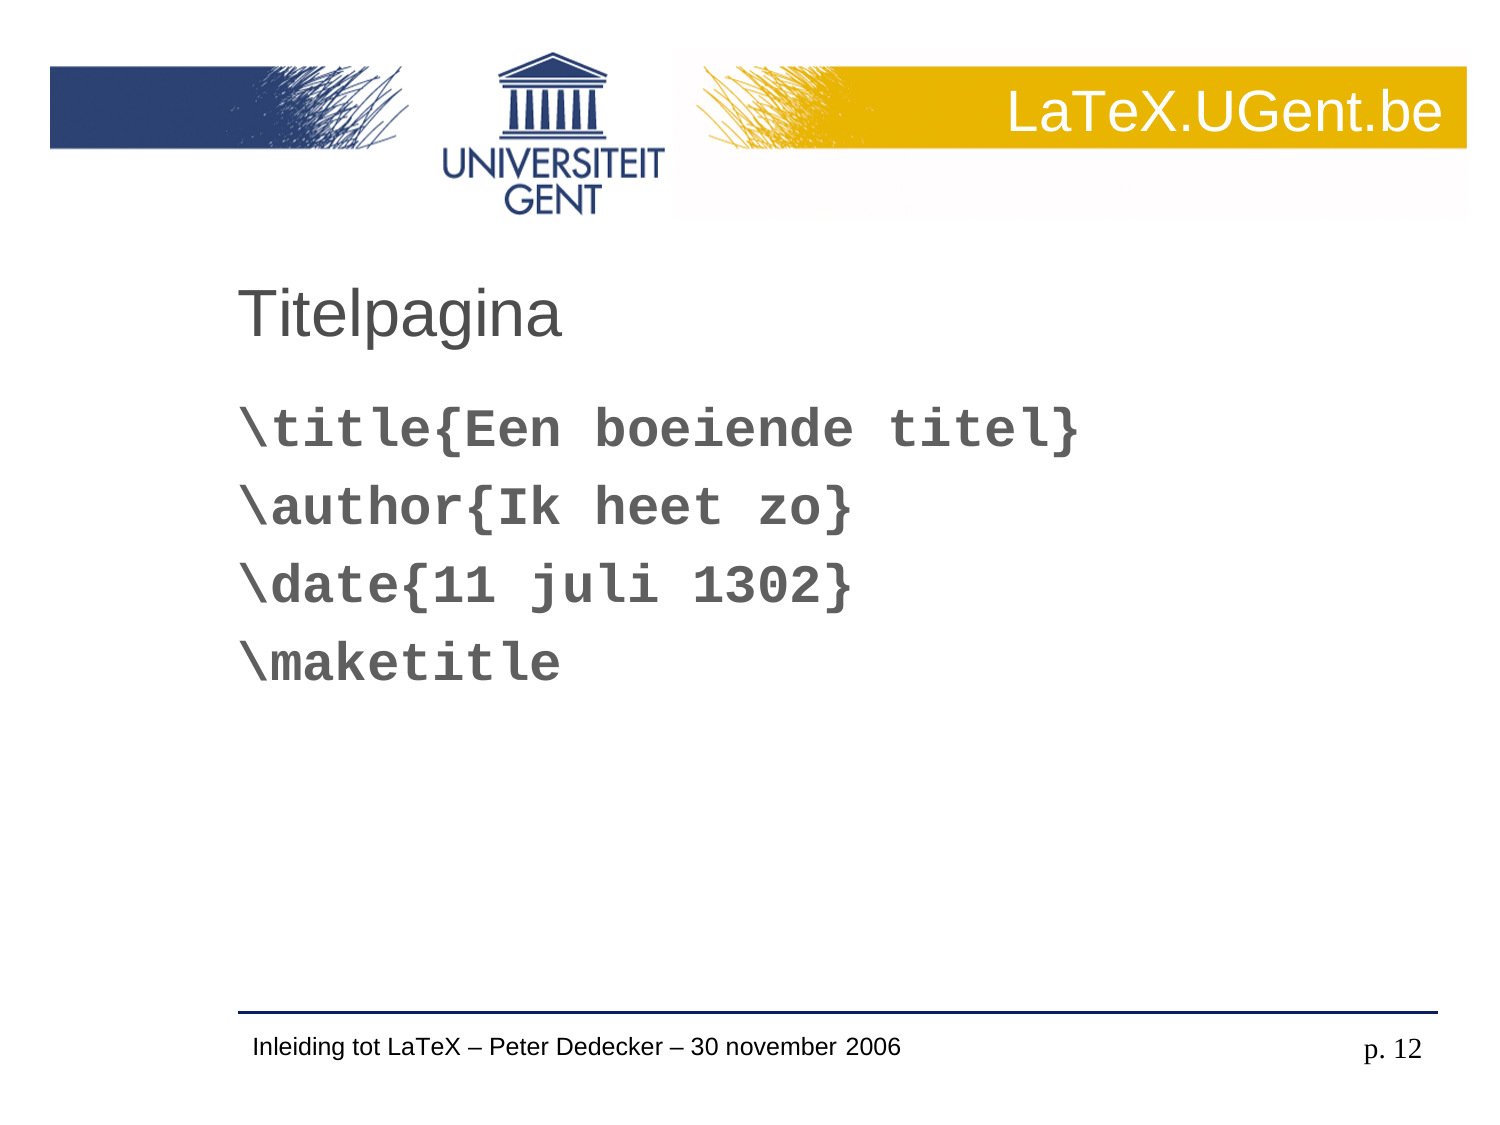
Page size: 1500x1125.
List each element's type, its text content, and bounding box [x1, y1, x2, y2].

list \title{Een boeiende titel} \author{Ik heet zo} \date{11 juli 1302} \maketitle [237, 400, 1438, 1002]
title Titelpagina [237, 219, 1438, 400]
picture [50, 49, 1467, 219]
